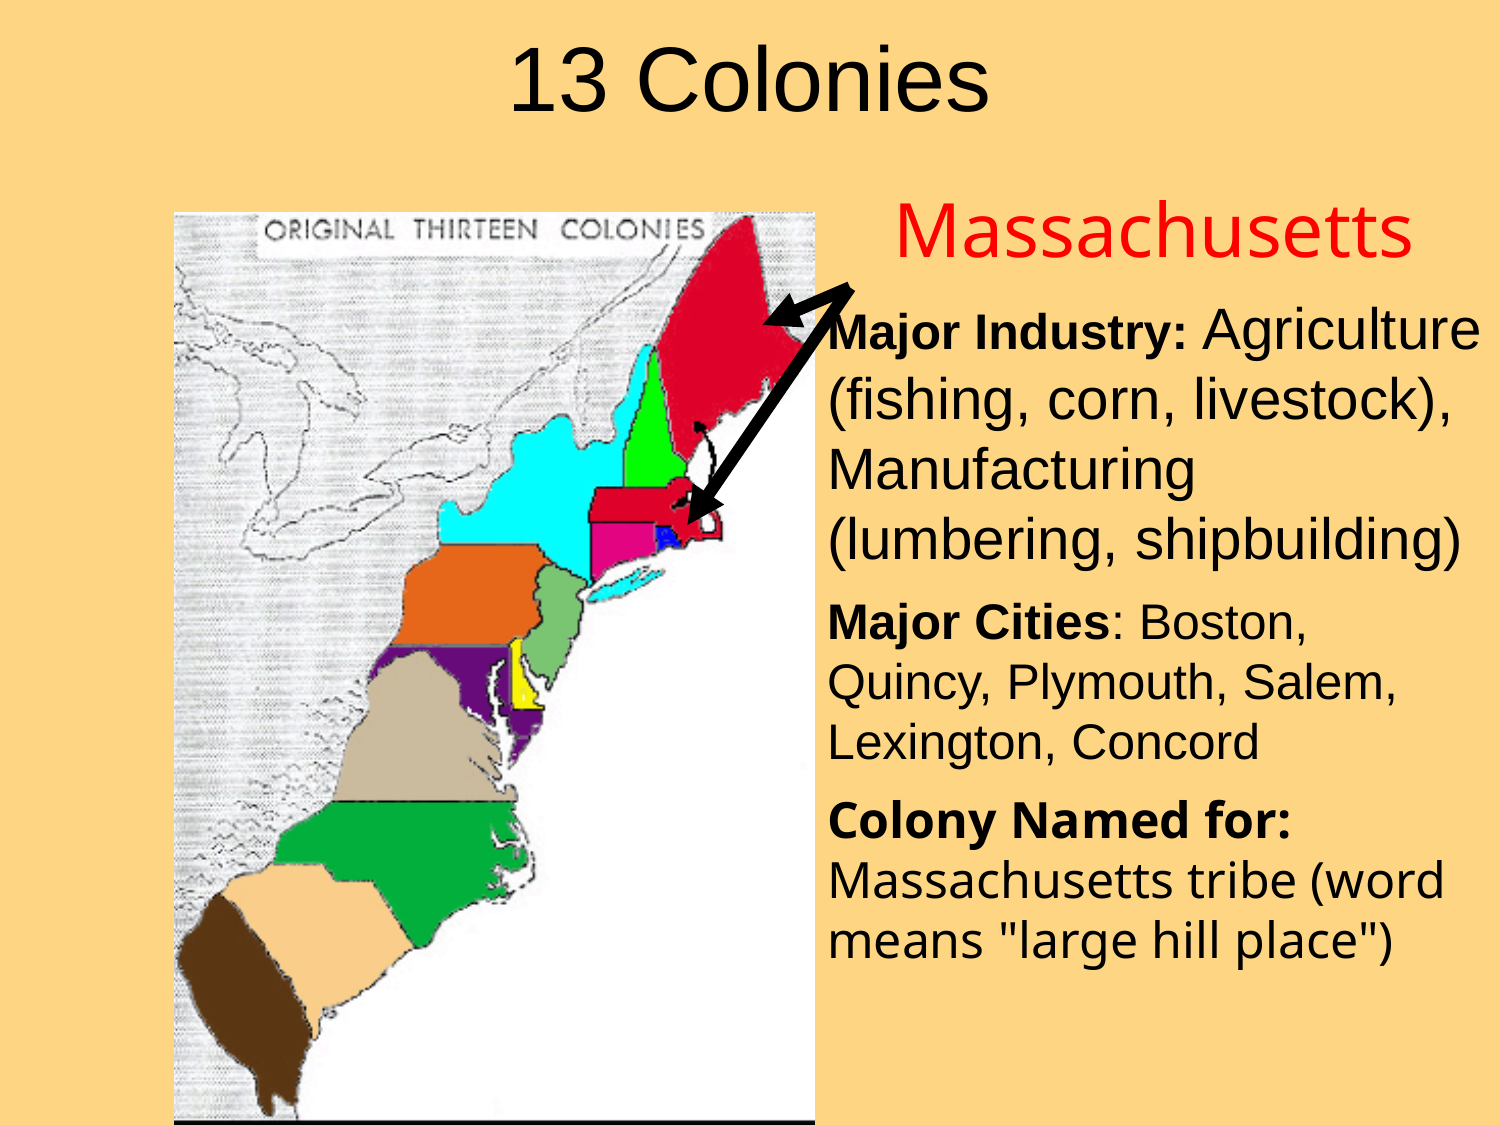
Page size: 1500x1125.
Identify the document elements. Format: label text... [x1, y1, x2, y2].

text_box Massachusetts [845, 174, 1463, 282]
text_box Major Industry: Agriculture (fishing, corn, livestock), Manufacturing (lumbering, shipbuilding) Major Cities: Boston, Quincy, Plymouth, Salem, Lexington, Concord Colony Named for: Massachusetts tribe (word means "large hill place") [812, 174, 1500, 985]
picture [174, 212, 815, 1125]
title 13 Colonies [75, 12, 1425, 200]
